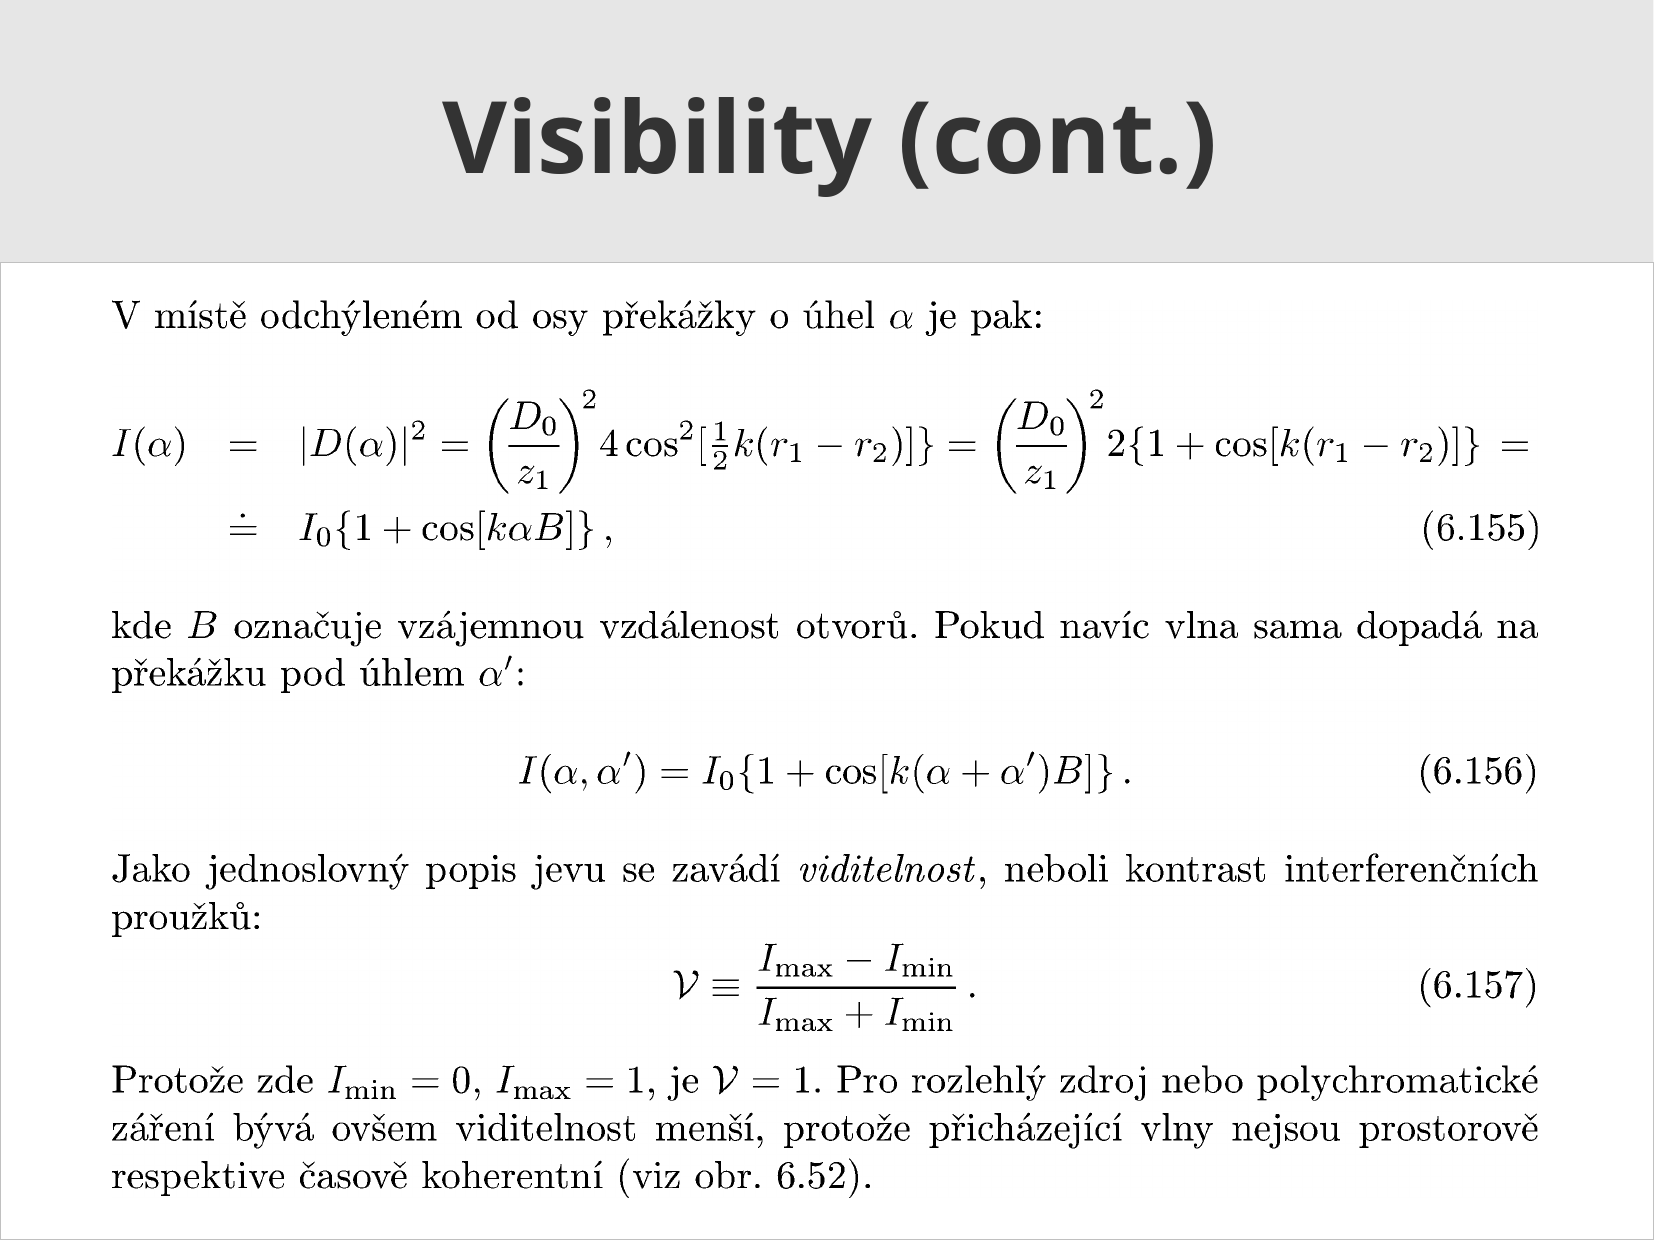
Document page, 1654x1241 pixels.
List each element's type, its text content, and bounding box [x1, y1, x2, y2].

picture [112, 300, 1538, 1198]
title Visibility (cont.) [124, 31, 1537, 239]
